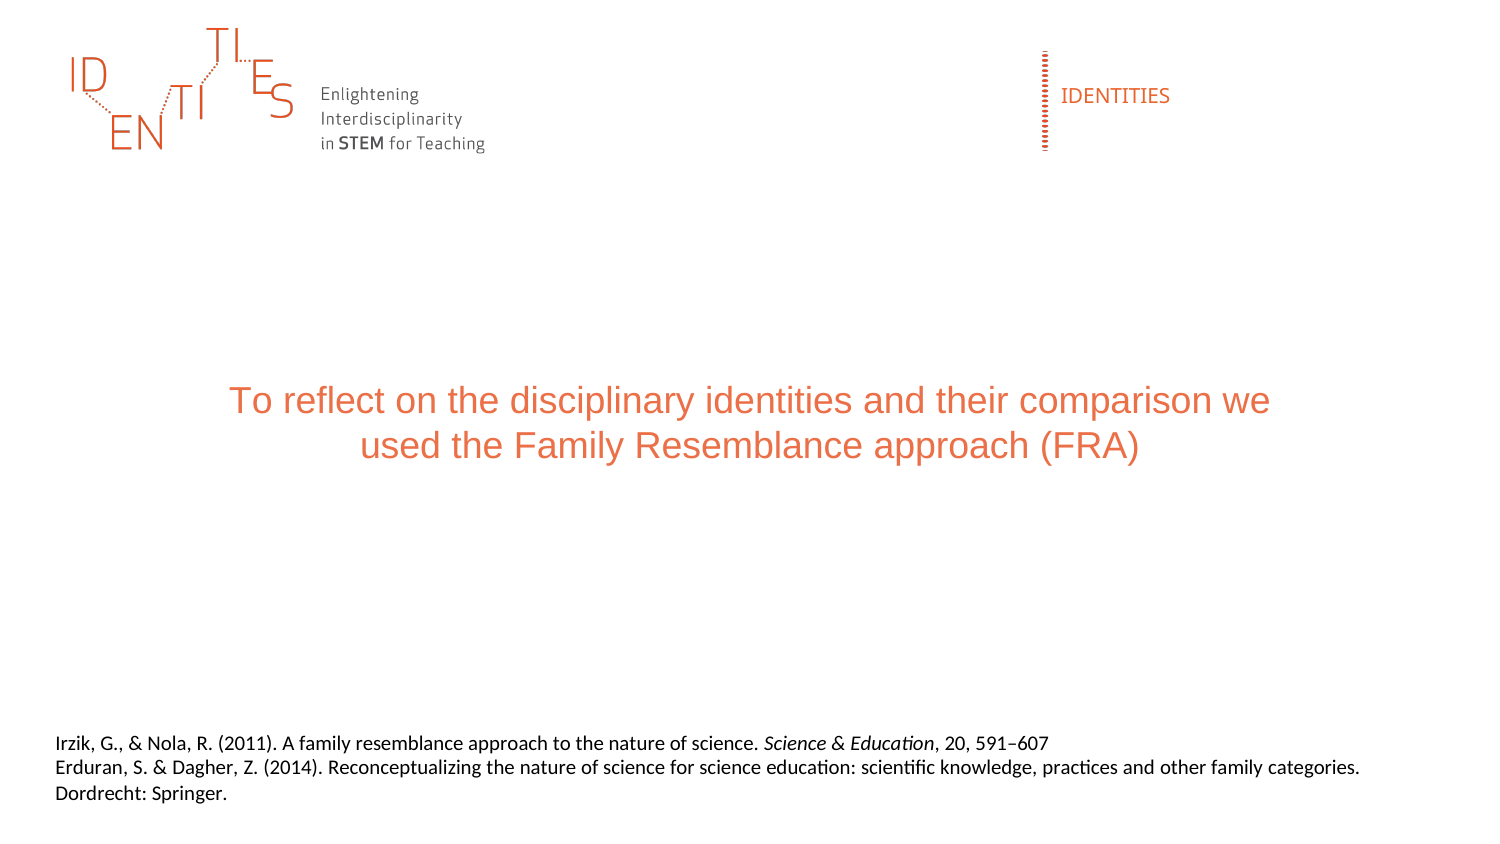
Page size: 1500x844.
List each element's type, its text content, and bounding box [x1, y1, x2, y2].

picture [71, 24, 485, 157]
text_box To reflect on the disciplinary identities and their comparison we used the Family Resemblance approach (FRA) [195, 368, 1305, 521]
text_box Irzik, G., & Nola, R. (2011). A family resemblance approach to the nature of science. Science & Education, 20, 591–607 Erduran, S. & Dagher, Z. (2014). Reconceptualizing the nature of science for science education: scientific knowledge, practices and other family categories. Dordrecht: Springer. [40, 721, 1428, 844]
text_box IDENTITIES [1051, 74, 1319, 116]
picture [1042, 51, 1051, 151]
